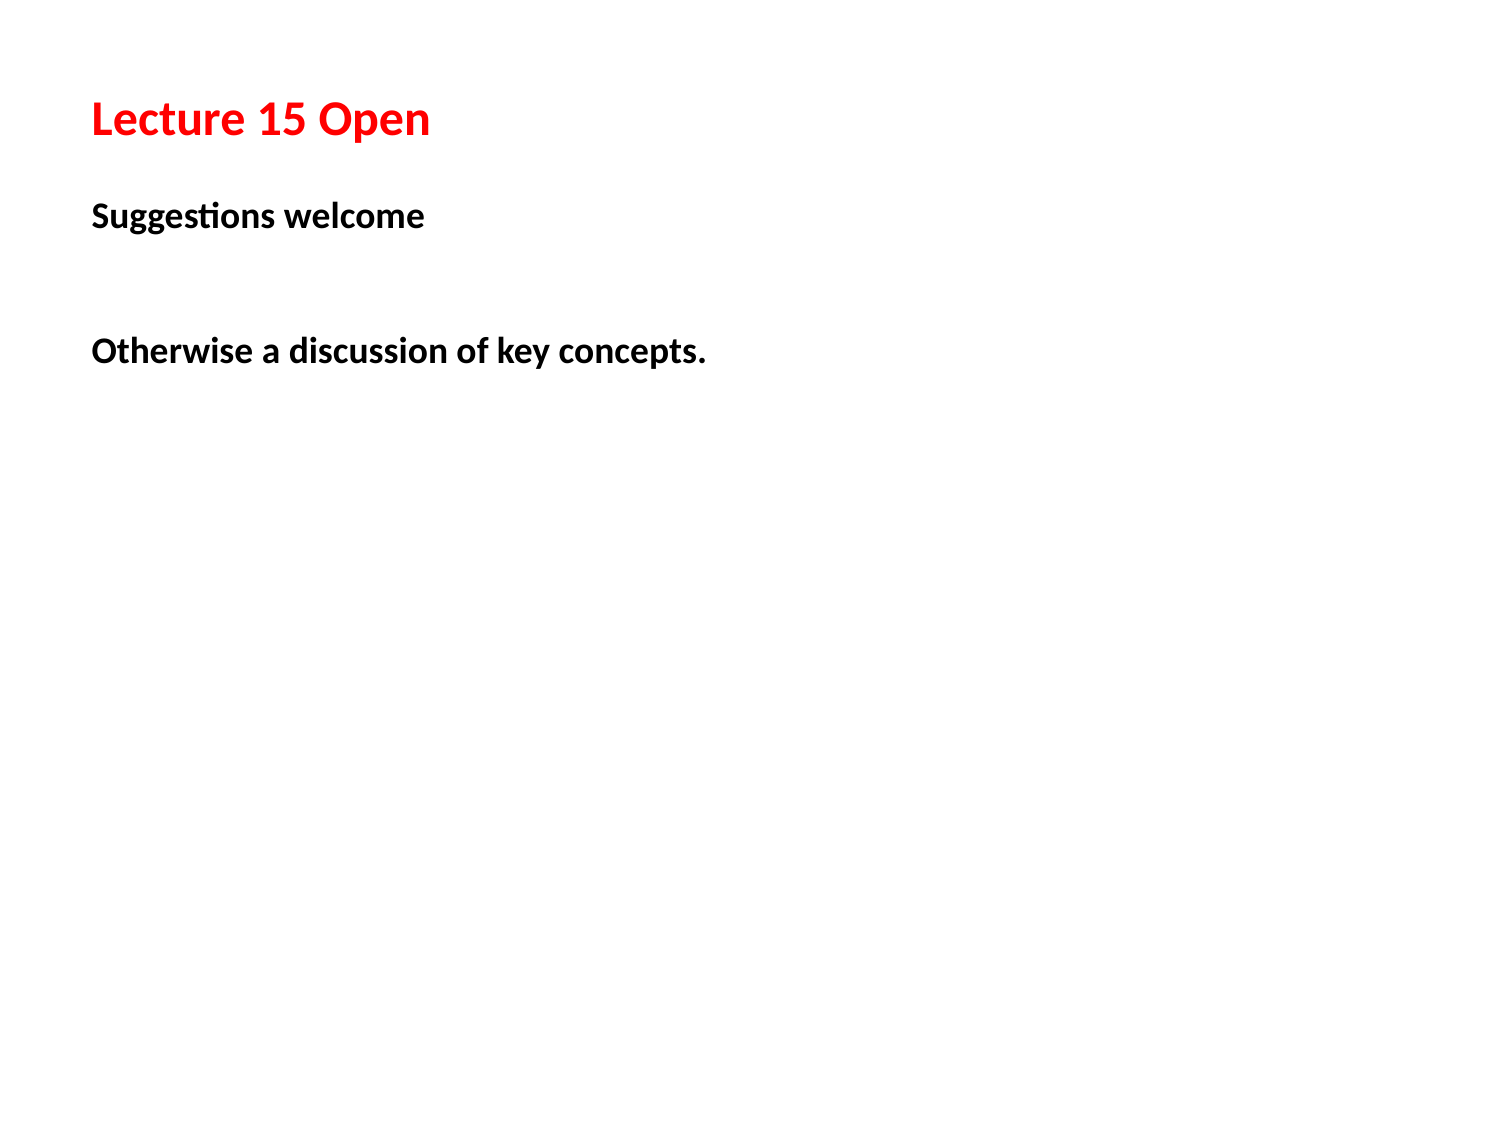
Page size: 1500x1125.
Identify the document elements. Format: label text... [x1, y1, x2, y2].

text_box Lecture 15 Open Suggestions welcome Otherwise a discussion of key concepts. [76, 78, 1483, 382]
